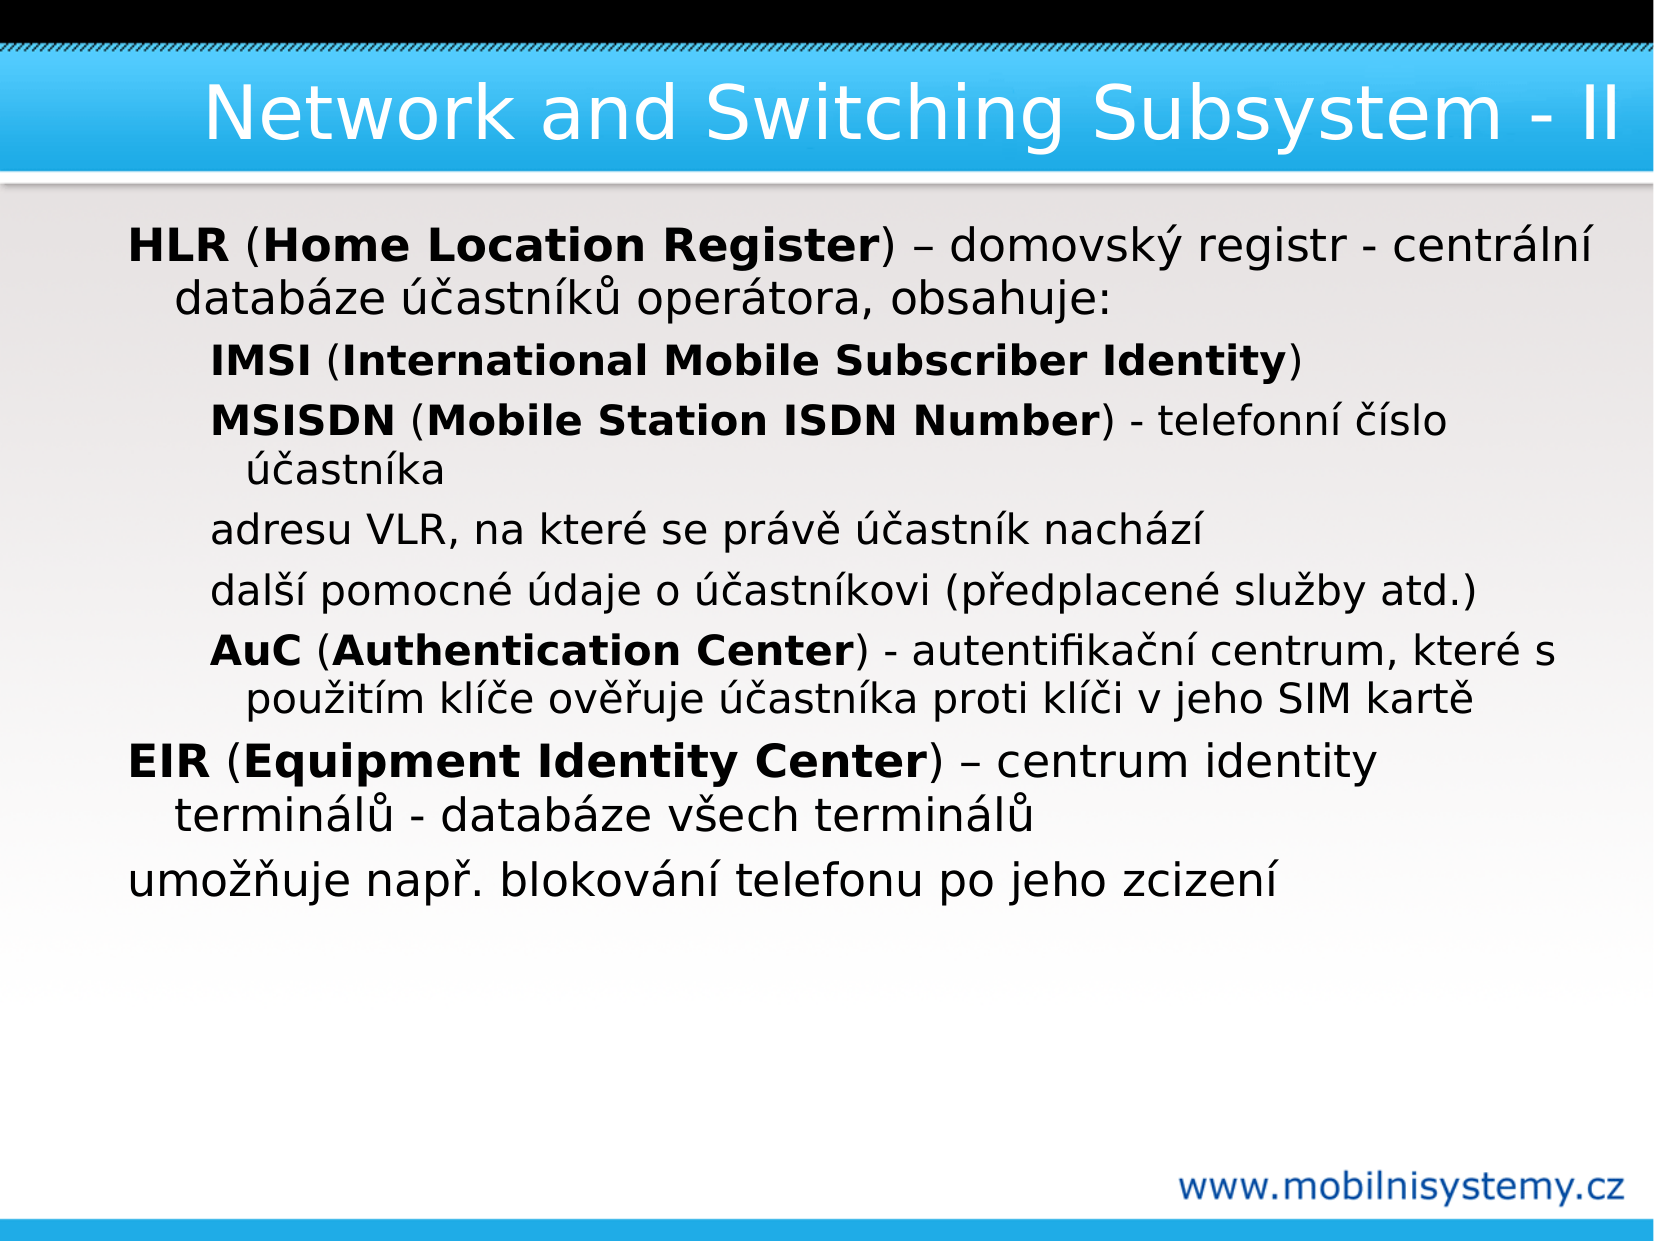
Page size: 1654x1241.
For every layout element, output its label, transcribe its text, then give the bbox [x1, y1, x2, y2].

picture [0, 0, 1654, 1241]
list HLR (Home Location Register) – domovský registr - centrální databáze účastníků operátora, obsahuje: IMSI (International Mobile Subscriber Identity) MSISDN (Mobile Station ISDN Number) - telefonní číslo účastníka adresu VLR, na které se právě účastník nachází další pomocné údaje o účastníkovi (předplacené služby atd.) AuC (Authentication Center) - autentifikační centrum, které s použitím klíče ověřuje účastníka proti klíči v jeho SIM kartě EIR (Equipment Identity Center) – centrum identity terminálů - databáze všech terminálů umožňuje např. blokování telefonu po jeho zcizení [32, 218, 1595, 1093]
title Network and Switching Subsystem - II [29, 49, 1624, 178]
